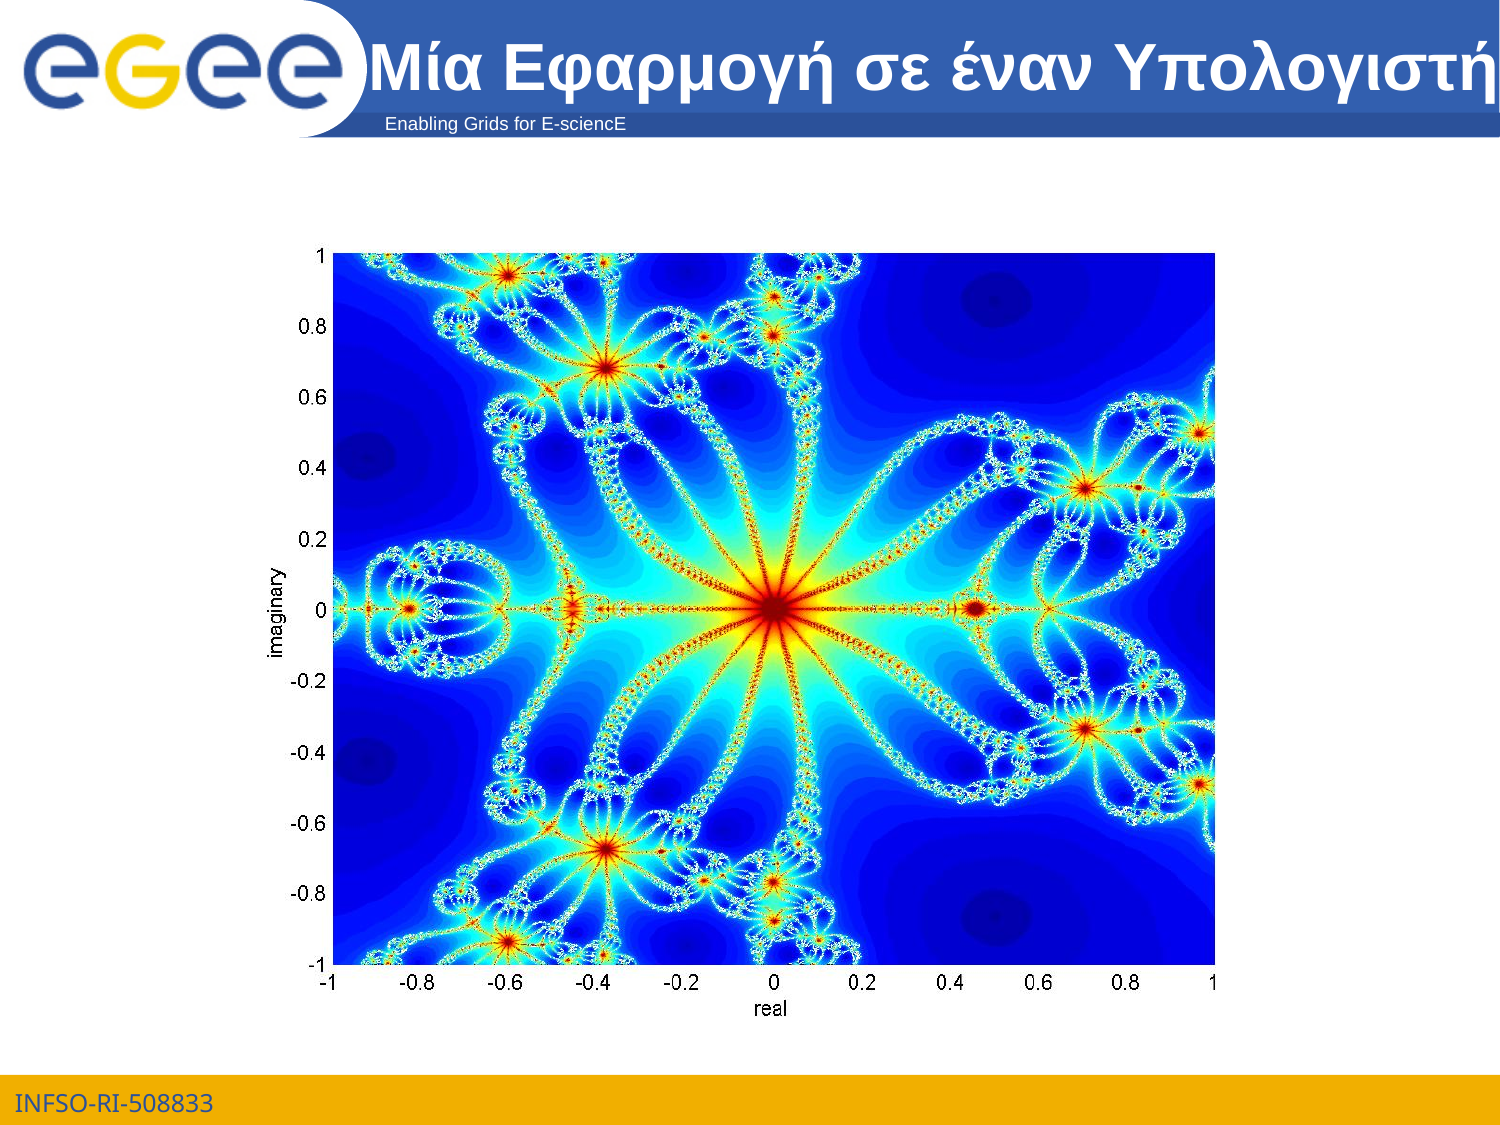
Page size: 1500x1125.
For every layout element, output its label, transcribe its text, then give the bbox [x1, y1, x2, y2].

title Μία Εφαρμογή σε έναν Υπολογιστή [354, 0, 1500, 195]
chart [185, 187, 1321, 1058]
picture [18, 30, 349, 112]
